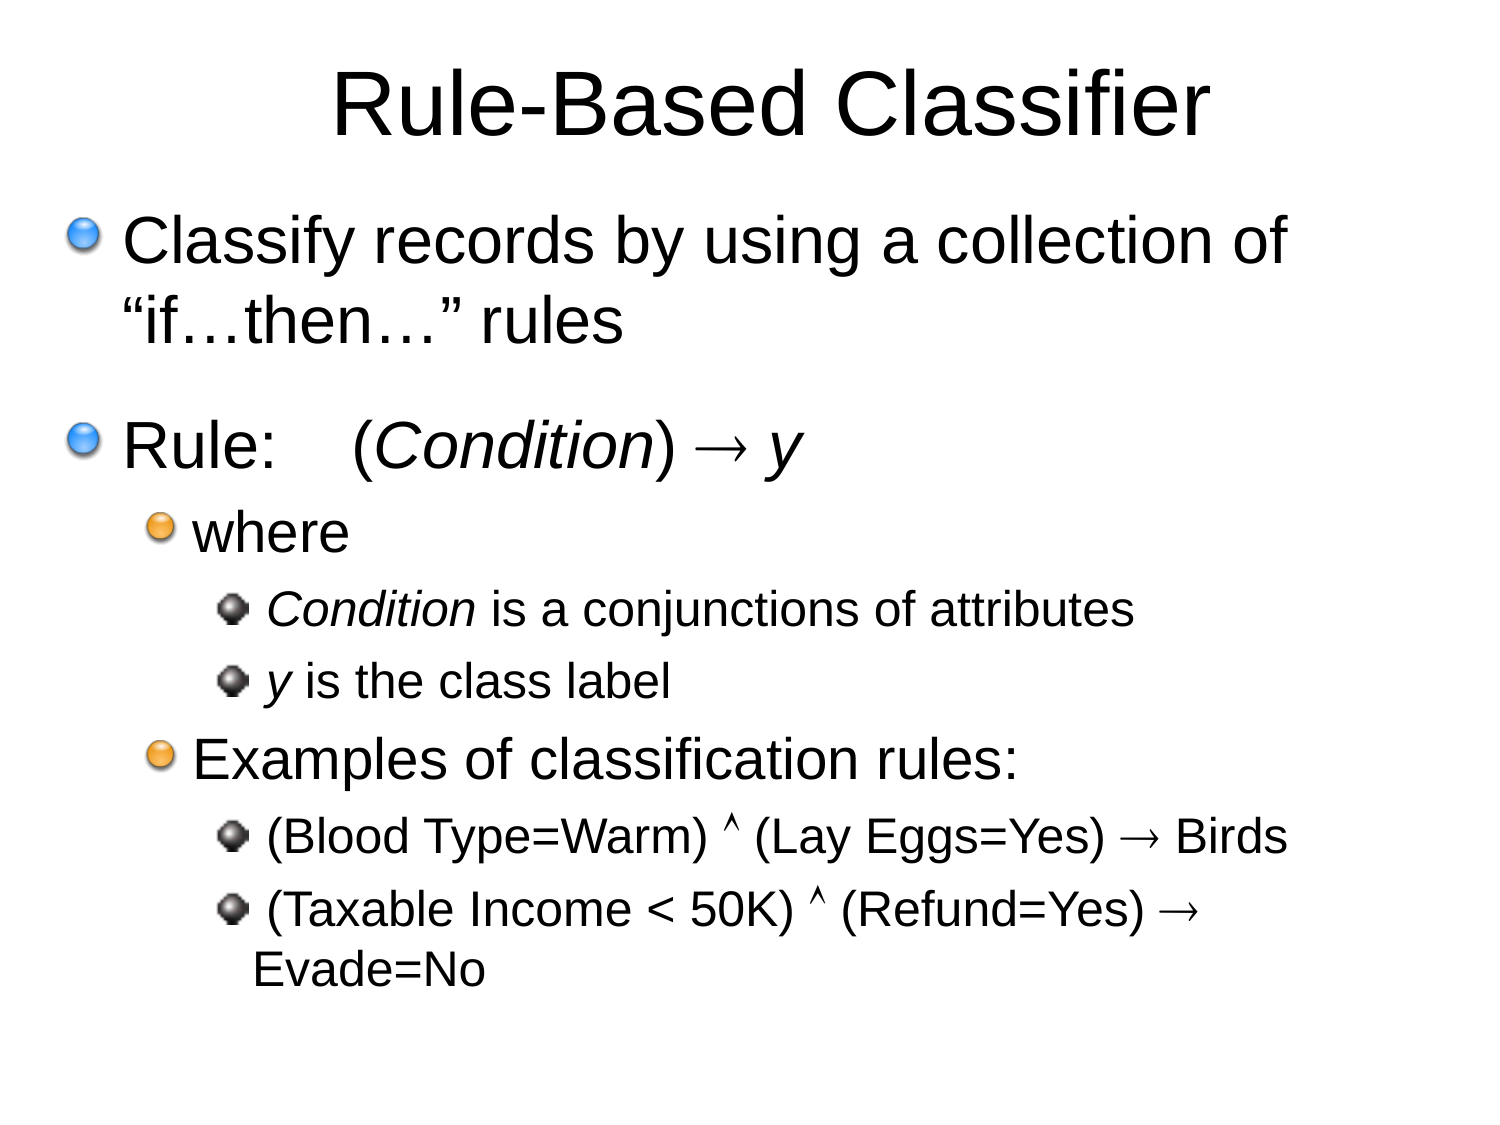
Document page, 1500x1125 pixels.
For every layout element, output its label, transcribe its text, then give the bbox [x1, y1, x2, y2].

list Classify records by using a collection of “if…then…” rules Rule: (Condition)  y where Condition is a conjunctions of attributes y is the class label Examples of classification rules: (Blood Type=Warm)  (Lay Eggs=Yes)  Birds (Taxable Income < 50K)  (Refund=Yes)  Evade=No [46, 188, 1419, 1005]
title Rule-Based Classifier [165, 29, 1378, 168]
